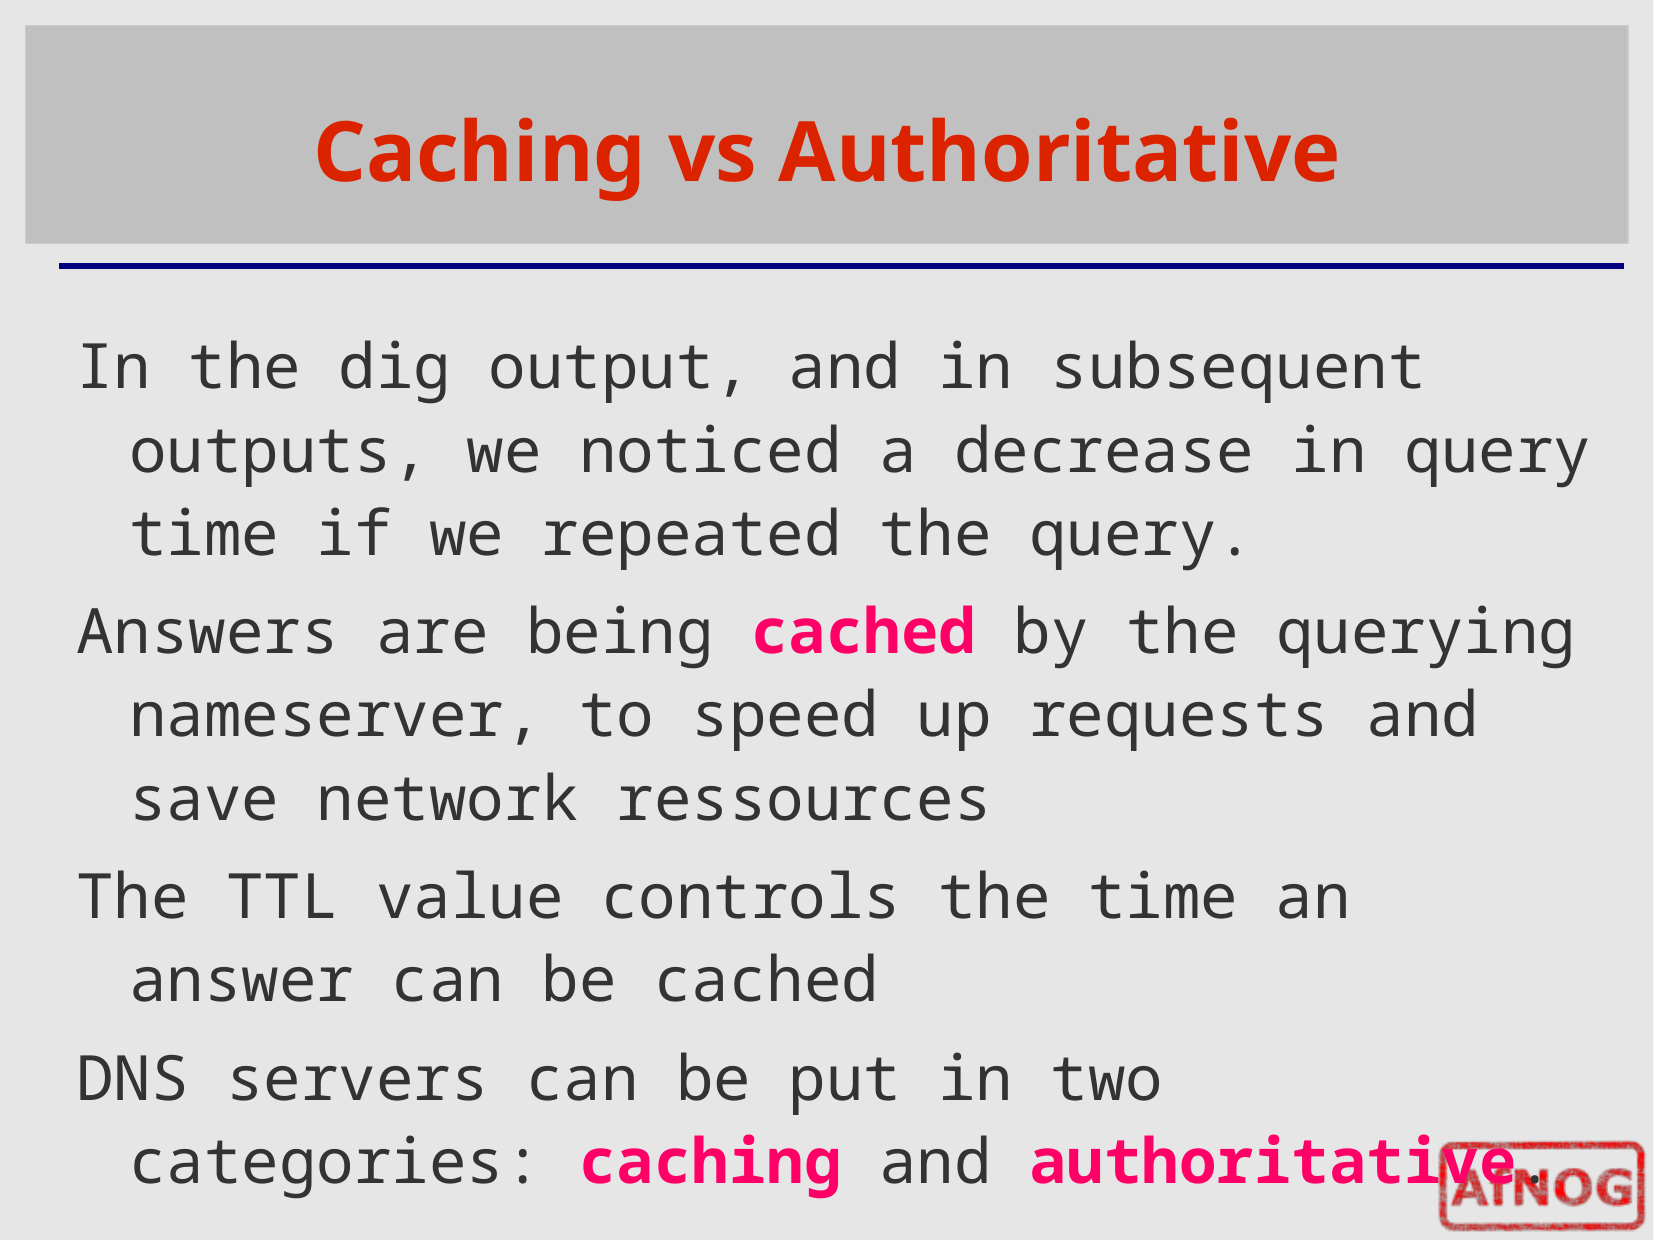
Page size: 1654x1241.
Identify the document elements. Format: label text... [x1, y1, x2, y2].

list In the dig output, and in subsequent outputs, we noticed a decrease in query time if we repeated the query. Answers are being cached by the querying nameserver, to speed up requests and save network ressources The TTL value controls the time an answer can be cached DNS servers can be put in two categories: caching and authoritative. [59, 322, 1595, 1132]
title Caching vs Authoritative [121, 46, 1534, 254]
picture [1437, 1139, 1648, 1235]
